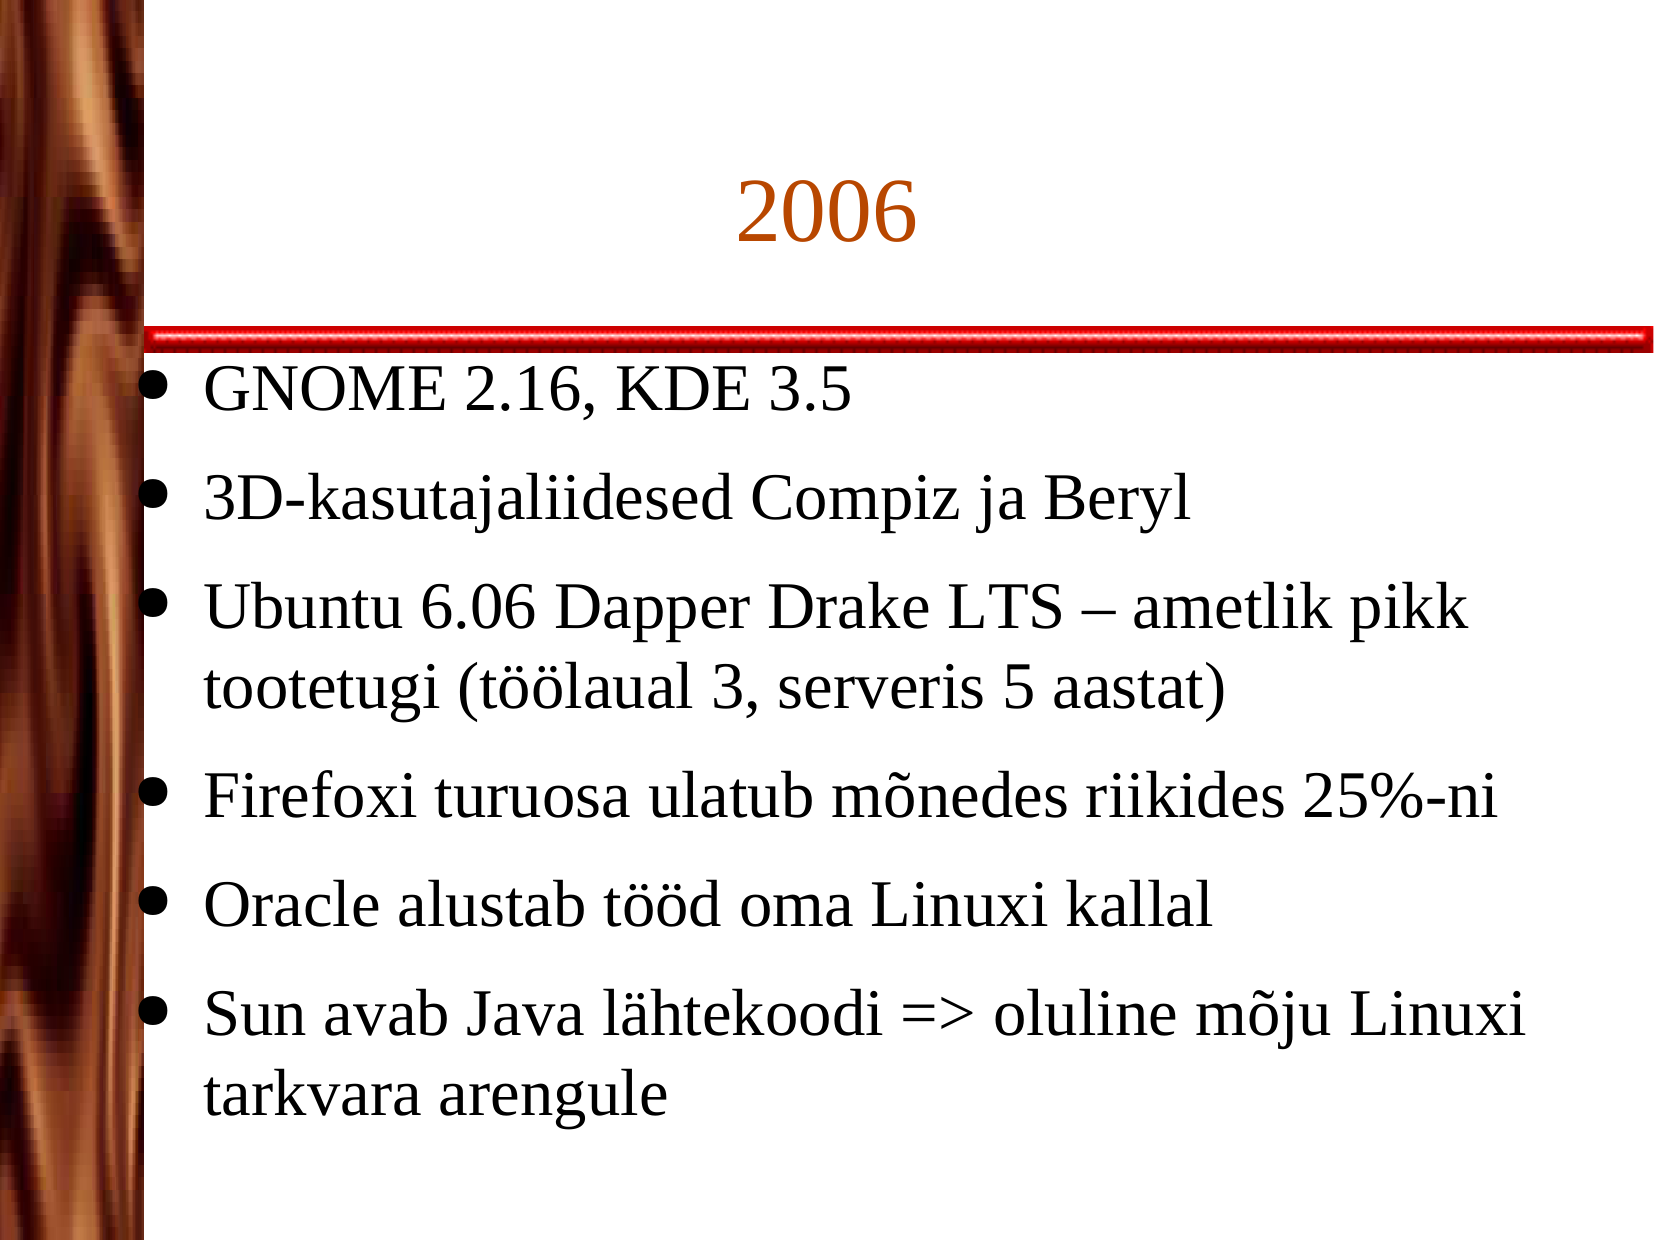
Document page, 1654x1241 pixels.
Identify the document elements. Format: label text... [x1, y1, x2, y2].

title 2006 [121, 100, 1533, 312]
picture [0, 0, 1654, 1240]
list GNOME 2.16, KDE 3.5 3D-kasutajaliidesed Compiz ja Beryl Ubuntu 6.06 Dapper Drake LTS – ametlik pikk tootetugi (töölaual 3, serveris 5 aastat) Firefoxi turuosa ulatub mõnedes riikides 25%-ni Oracle alustab tööd oma Linuxi kallal Sun avab Java lähtekoodi => oluline mõju Linuxi tarkvara arengule [121, 344, 1533, 1126]
